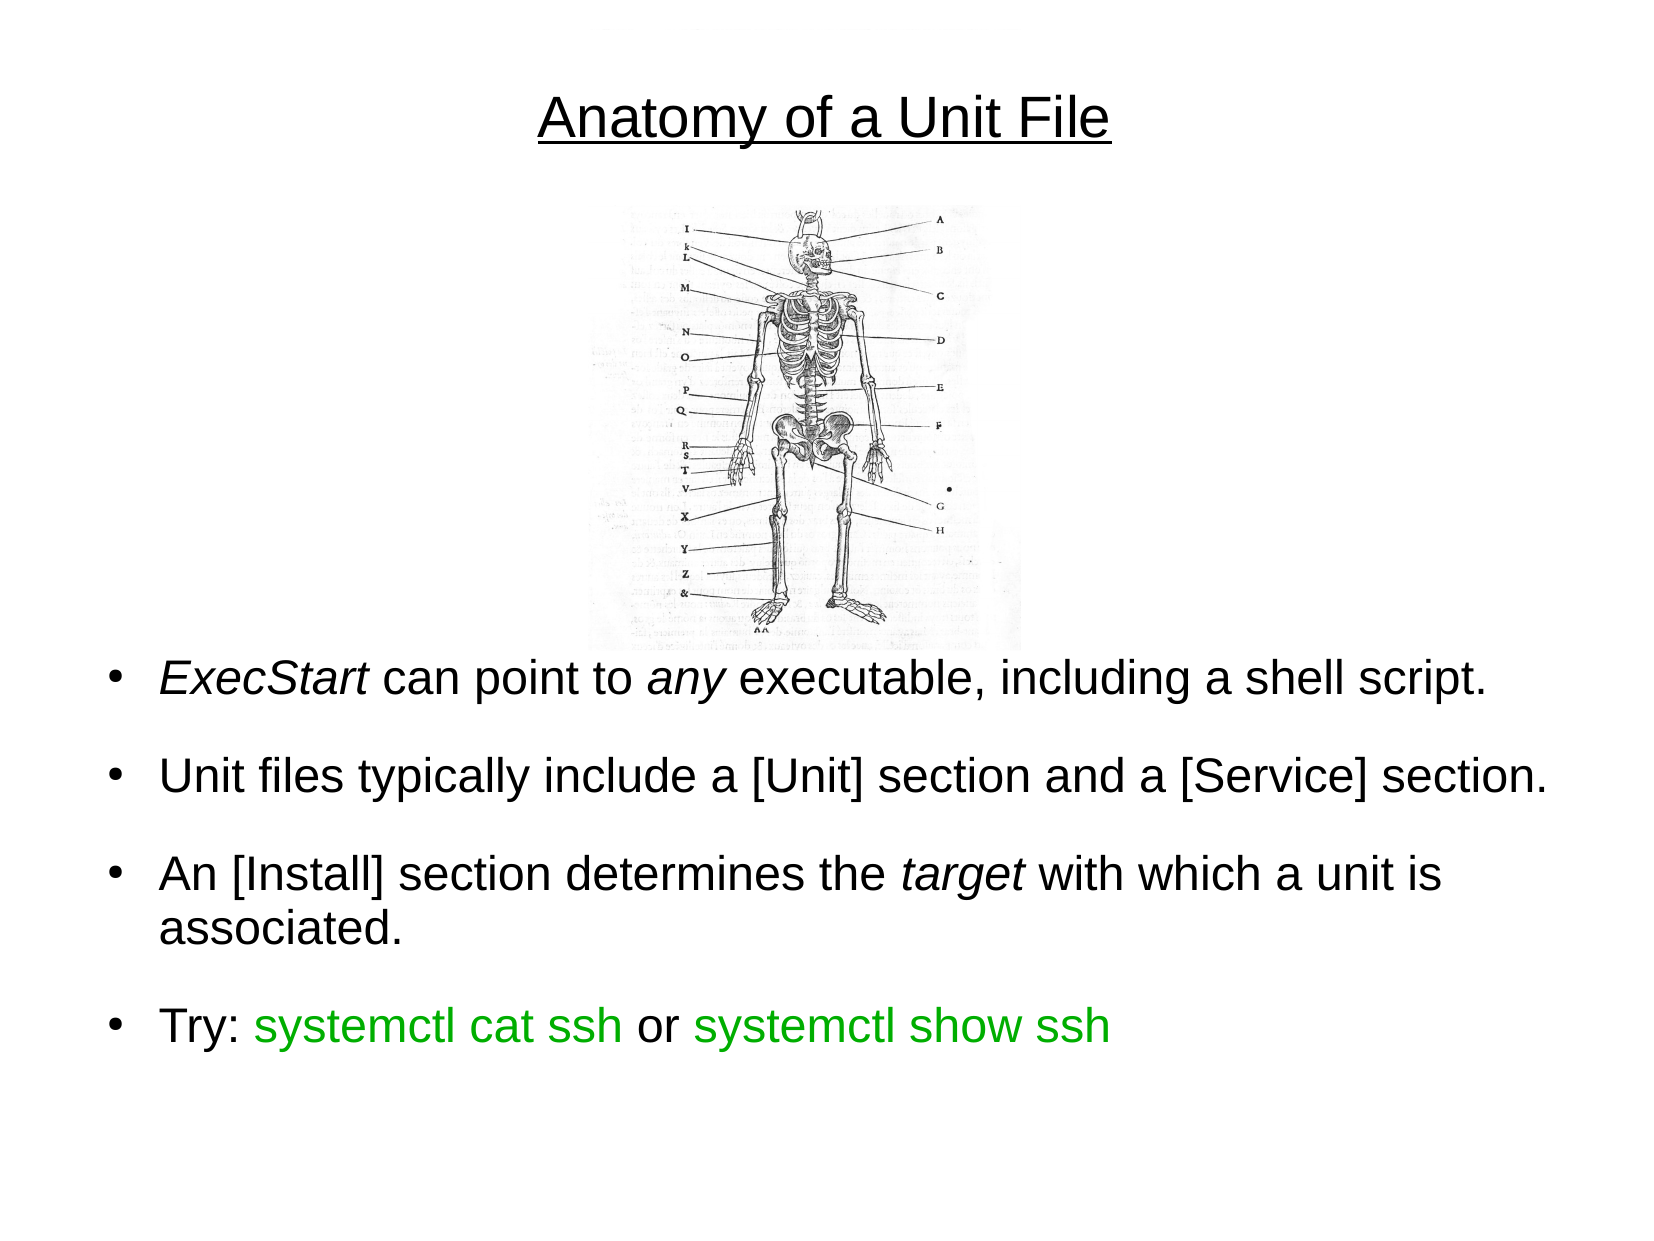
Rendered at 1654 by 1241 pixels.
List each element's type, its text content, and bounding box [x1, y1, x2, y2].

picture [588, 206, 1021, 650]
list ExecStart can point to any executable, including a shell script. Unit files typically include a [Unit] section and a [Service] section. An [Install] section determines the target with which a unit is associated. Try: systemctl cat ssh or systemctl show ssh [90, 650, 1578, 1096]
title Anatomy of a Unit File [81, 29, 1569, 206]
